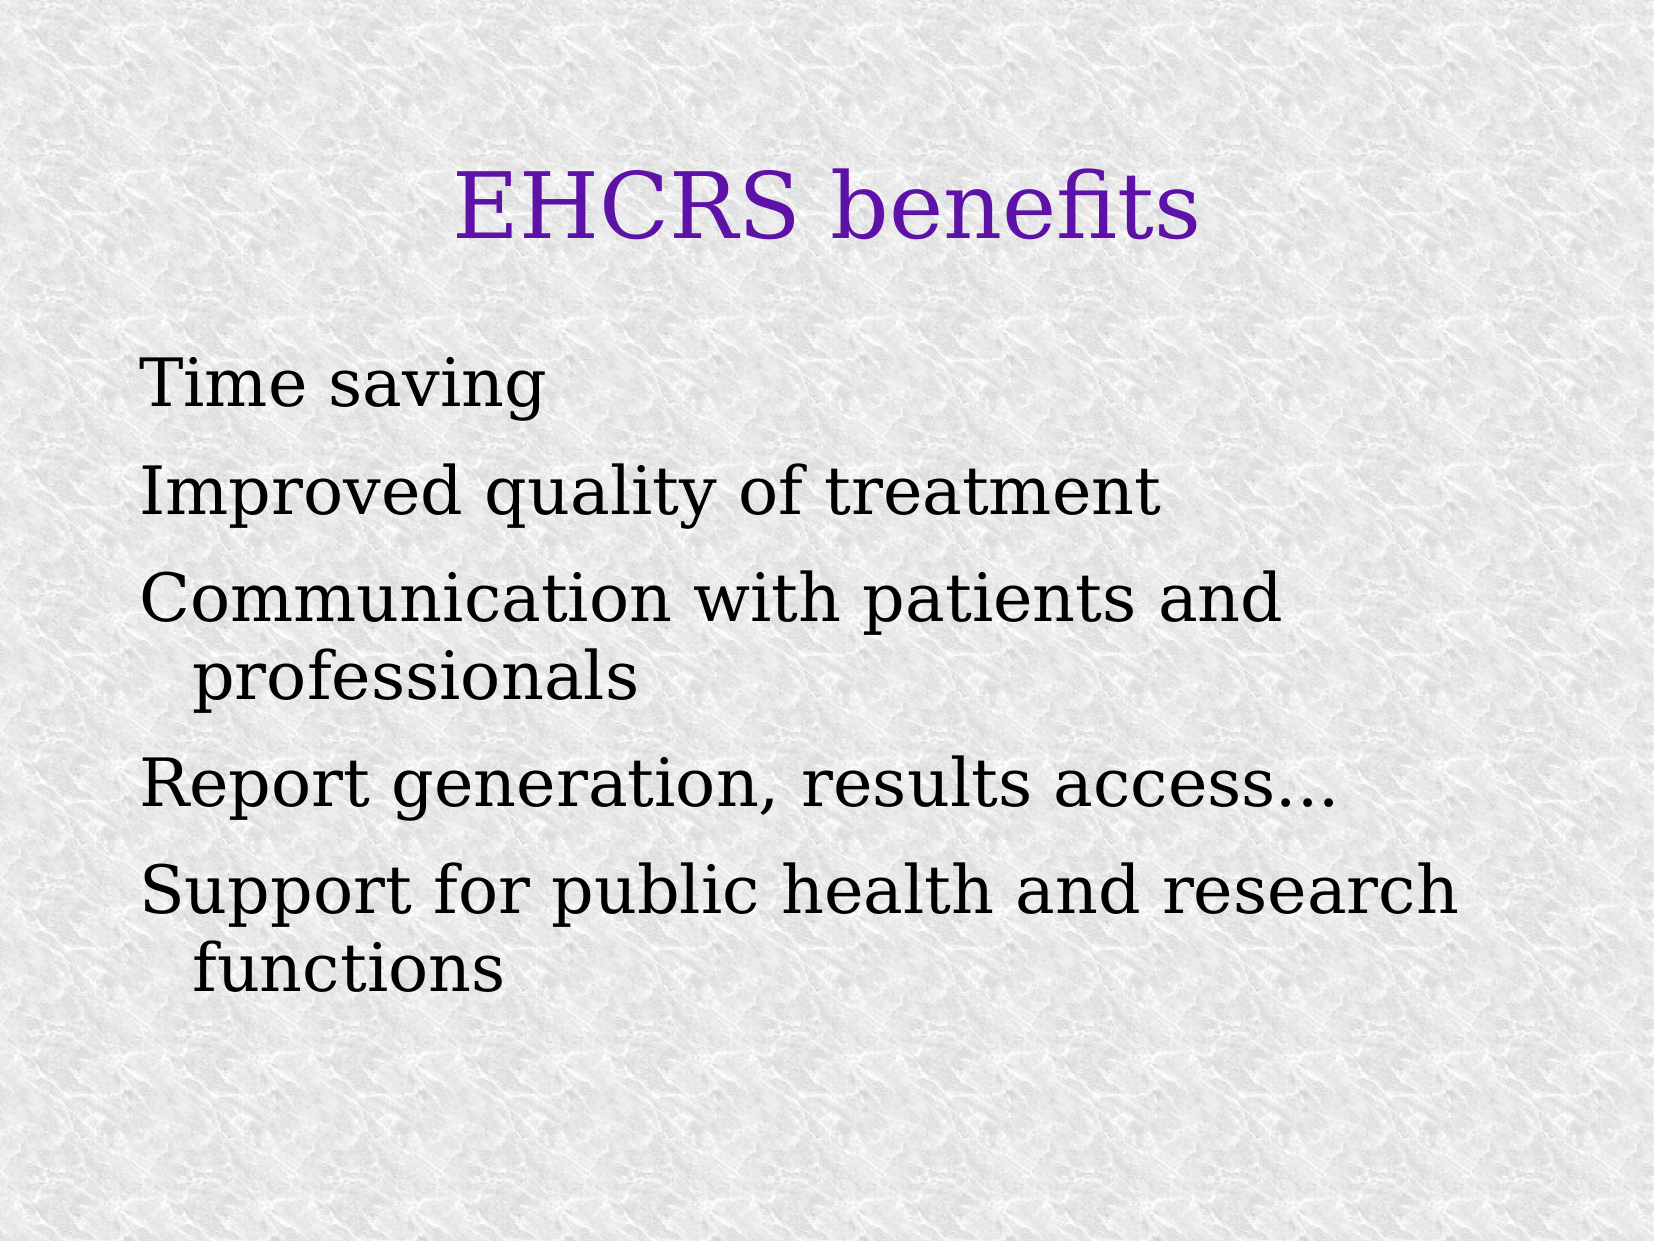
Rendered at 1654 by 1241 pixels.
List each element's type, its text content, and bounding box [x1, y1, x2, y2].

title EHCRS benefits [121, 102, 1534, 311]
picture [0, 0, 1654, 1241]
list Time saving Improved quality of treatment Communication with patients and professionals Report generation, results access... Support for public health and research functions [121, 344, 1534, 1127]
